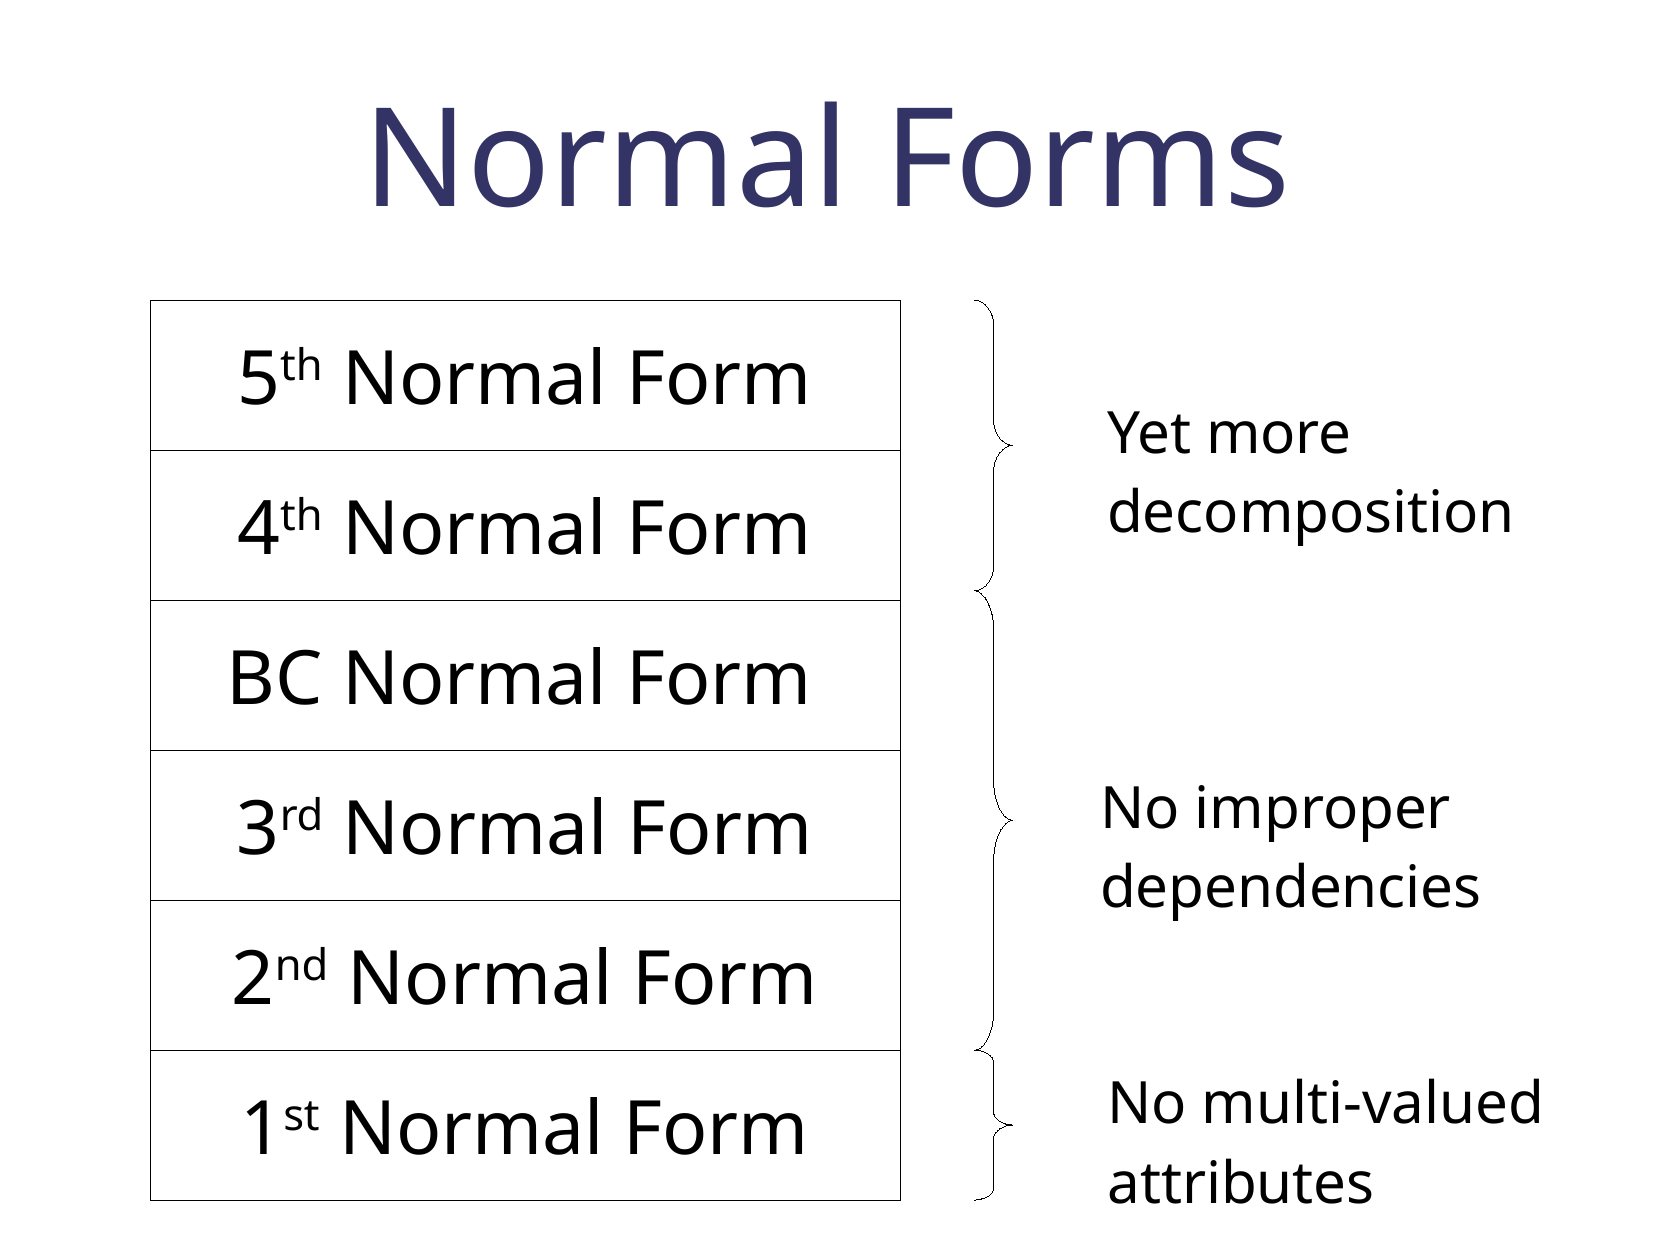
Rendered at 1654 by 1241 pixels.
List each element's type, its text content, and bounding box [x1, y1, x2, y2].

text_box 1st Normal Form [150, 1050, 901, 1201]
title Normal Forms [82, 49, 1571, 257]
text_box 2nd Normal Form [150, 900, 901, 1050]
text_box No multi-valued attributes [1092, 1054, 1592, 1211]
text_box No improper dependencies [1085, 759, 1536, 916]
text_box 3rd Normal Form [150, 750, 901, 900]
text_box 4th Normal Form [150, 451, 901, 600]
text_box Yet more decomposition [1092, 383, 1565, 541]
text_box BC Normal Form [150, 600, 901, 750]
text_box 5th Normal Form [150, 300, 901, 451]
